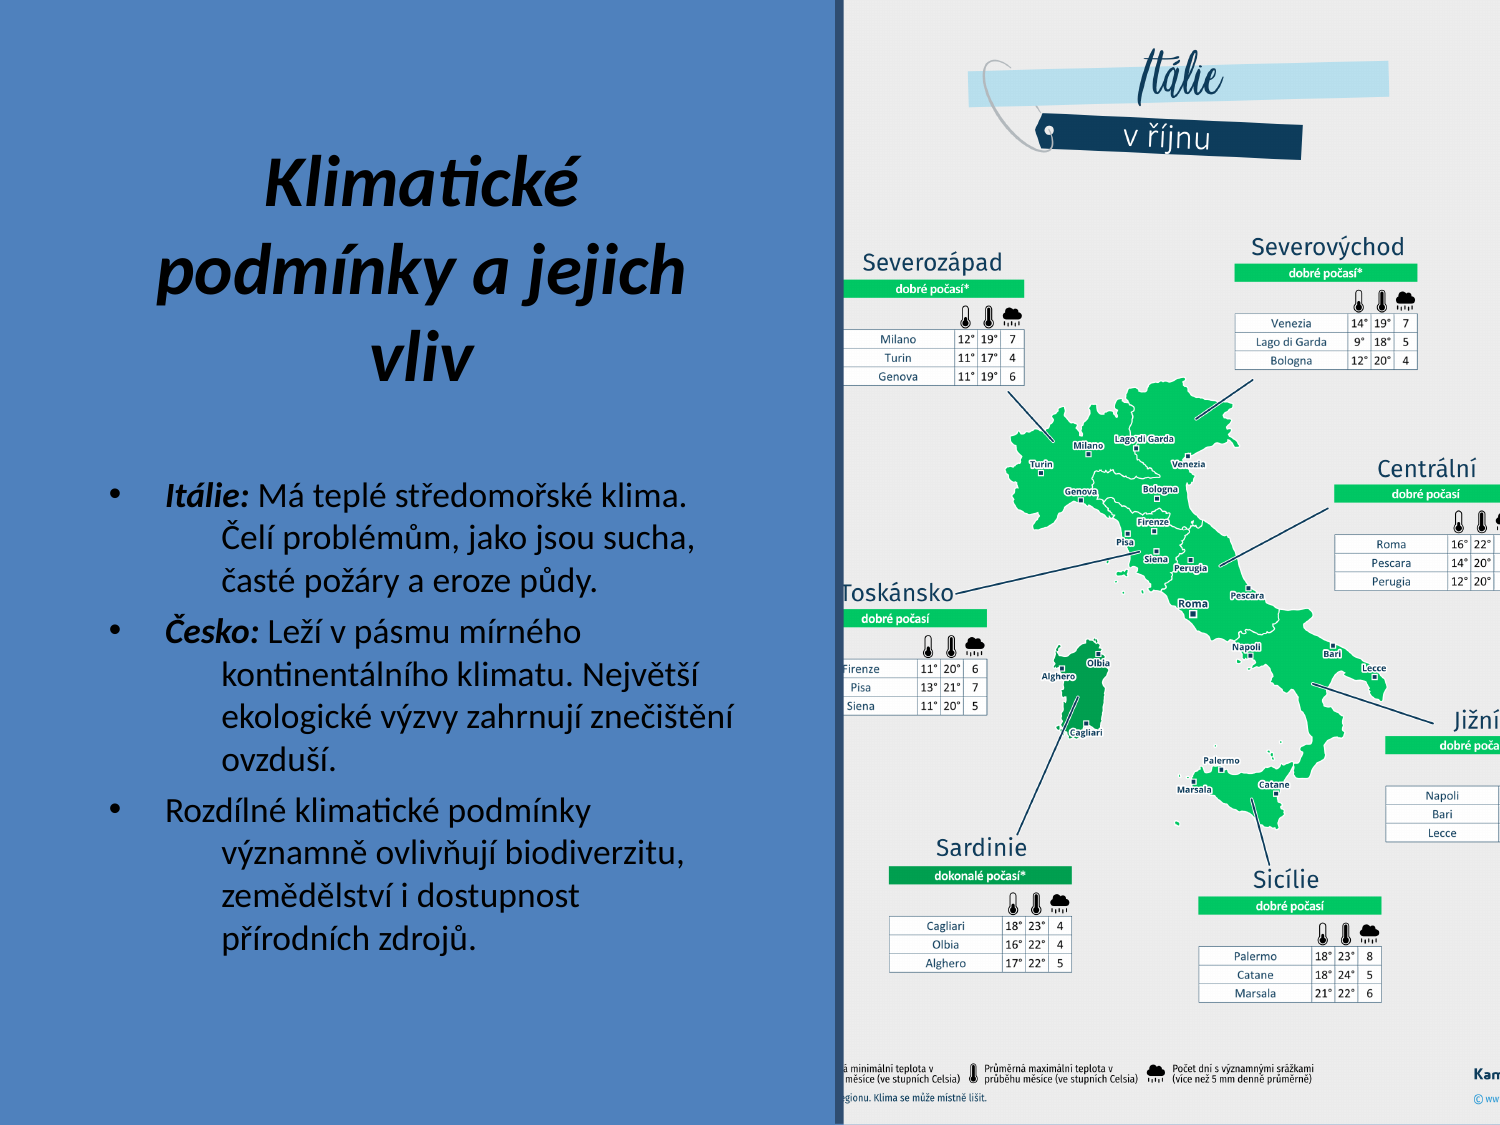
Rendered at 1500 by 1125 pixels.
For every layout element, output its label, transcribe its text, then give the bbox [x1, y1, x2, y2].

list Itálie: Má teplé středomořské klima. Čelí problémům, jako jsou sucha, časté požáry a eroze půdy. Česko: Leží v pásmu mírného kontinentálního klimatu. Největší ekologické výzvy zahrnují znečištění ovzduší. Rozdílné klimatické podmínky významně ovlivňují biodiverzitu, zemědělství i dostupnost přírodních zdrojů. [93, 405, 751, 1024]
picture [843, 0, 1500, 1125]
text_box [0, 0, 843, 1125]
title Klimatické podmínky a jejich vliv [93, 125, 751, 405]
